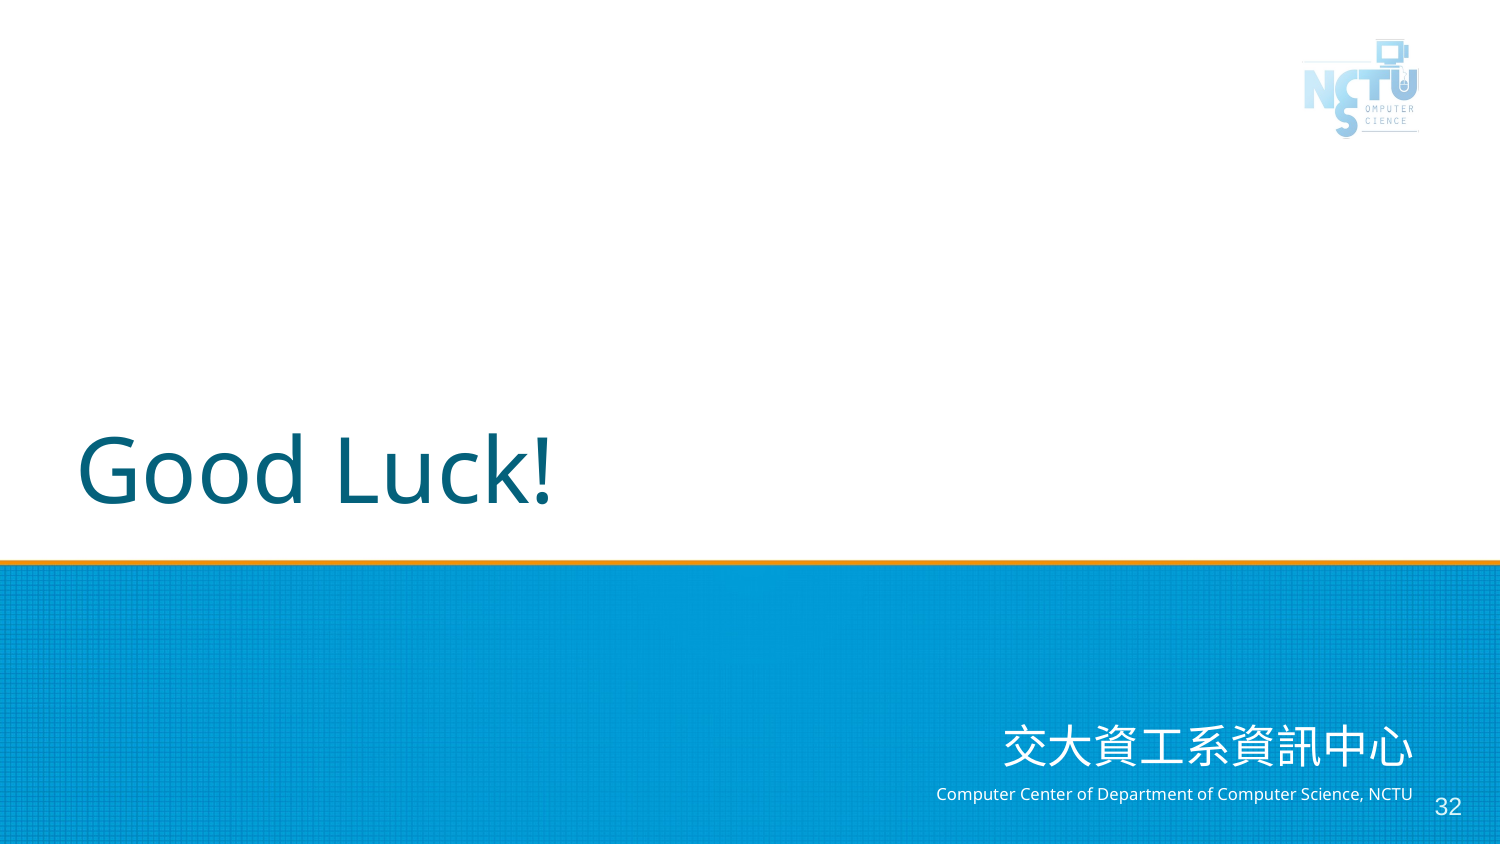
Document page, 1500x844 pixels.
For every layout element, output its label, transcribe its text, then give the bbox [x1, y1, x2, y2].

slide_number <number> [1403, 779, 1494, 844]
title Good Luck! [75, 380, 1425, 522]
picture [0, 0, 1500, 566]
